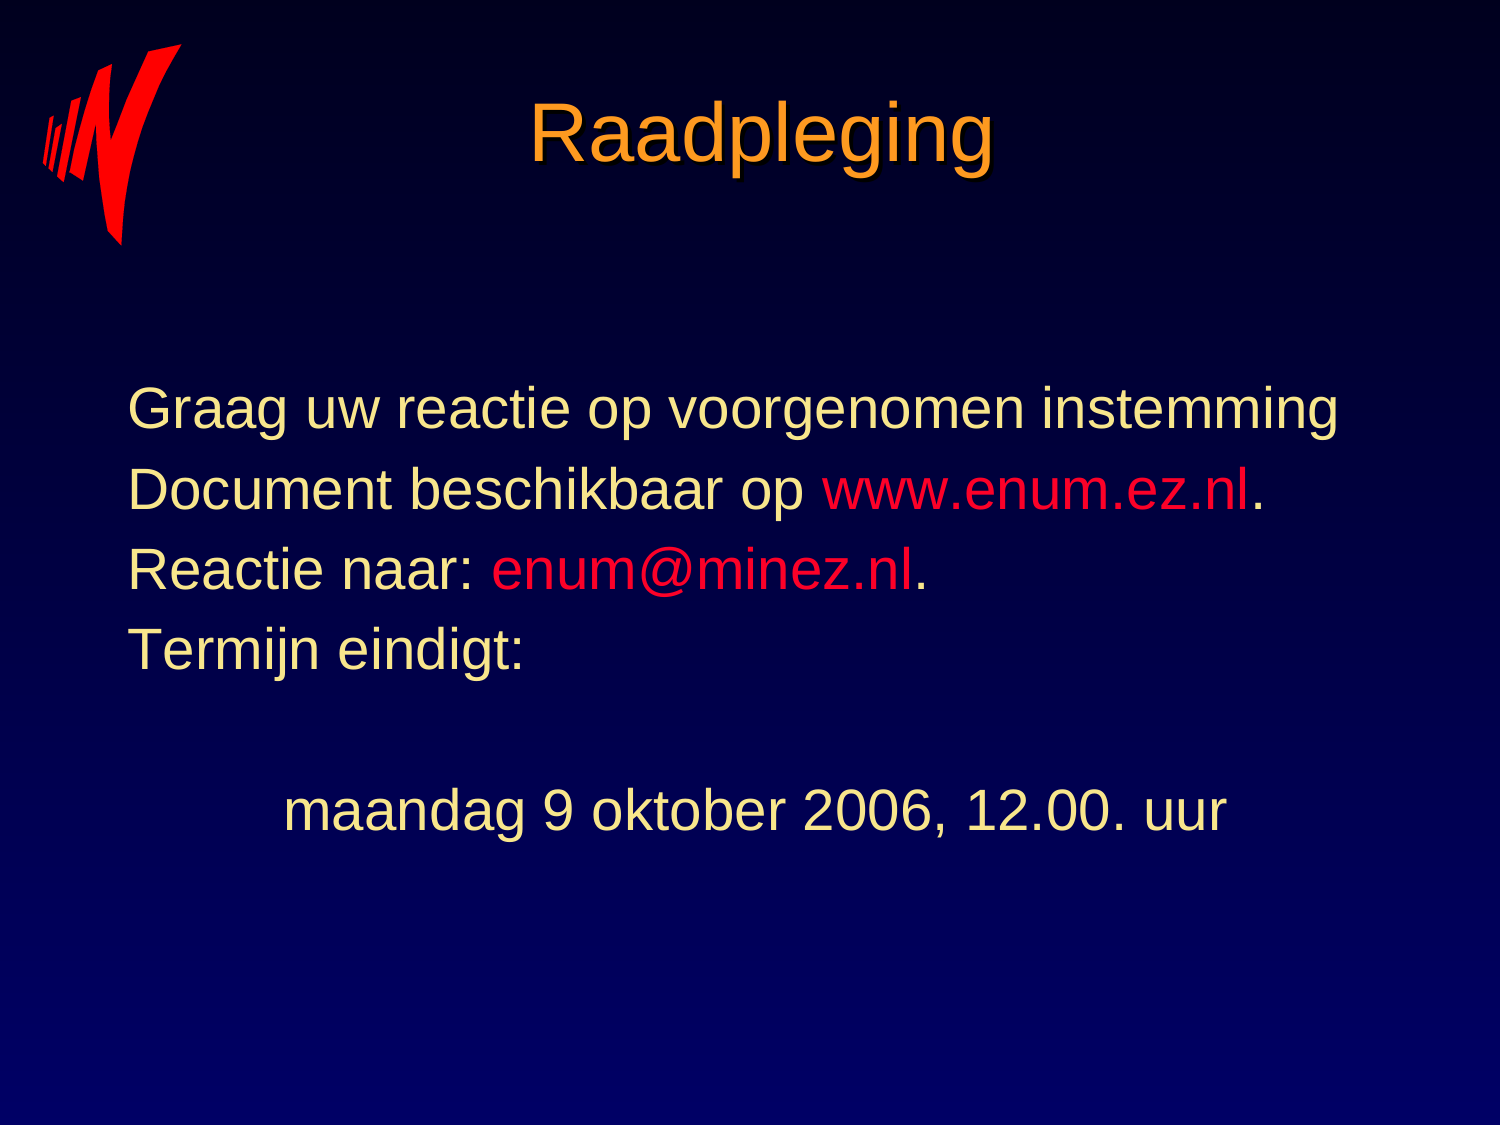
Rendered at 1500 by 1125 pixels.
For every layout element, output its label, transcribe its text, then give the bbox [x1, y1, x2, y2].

list Graag uw reactie op voorgenomen instemming Document beschikbaar op www.enum.ez.nl. Reactie naar: enum@minez.nl. Termijn eindigt: maandag 9 oktober 2006, 12.00. uur [112, 375, 1401, 1038]
title Raadpleging [200, 42, 1326, 231]
